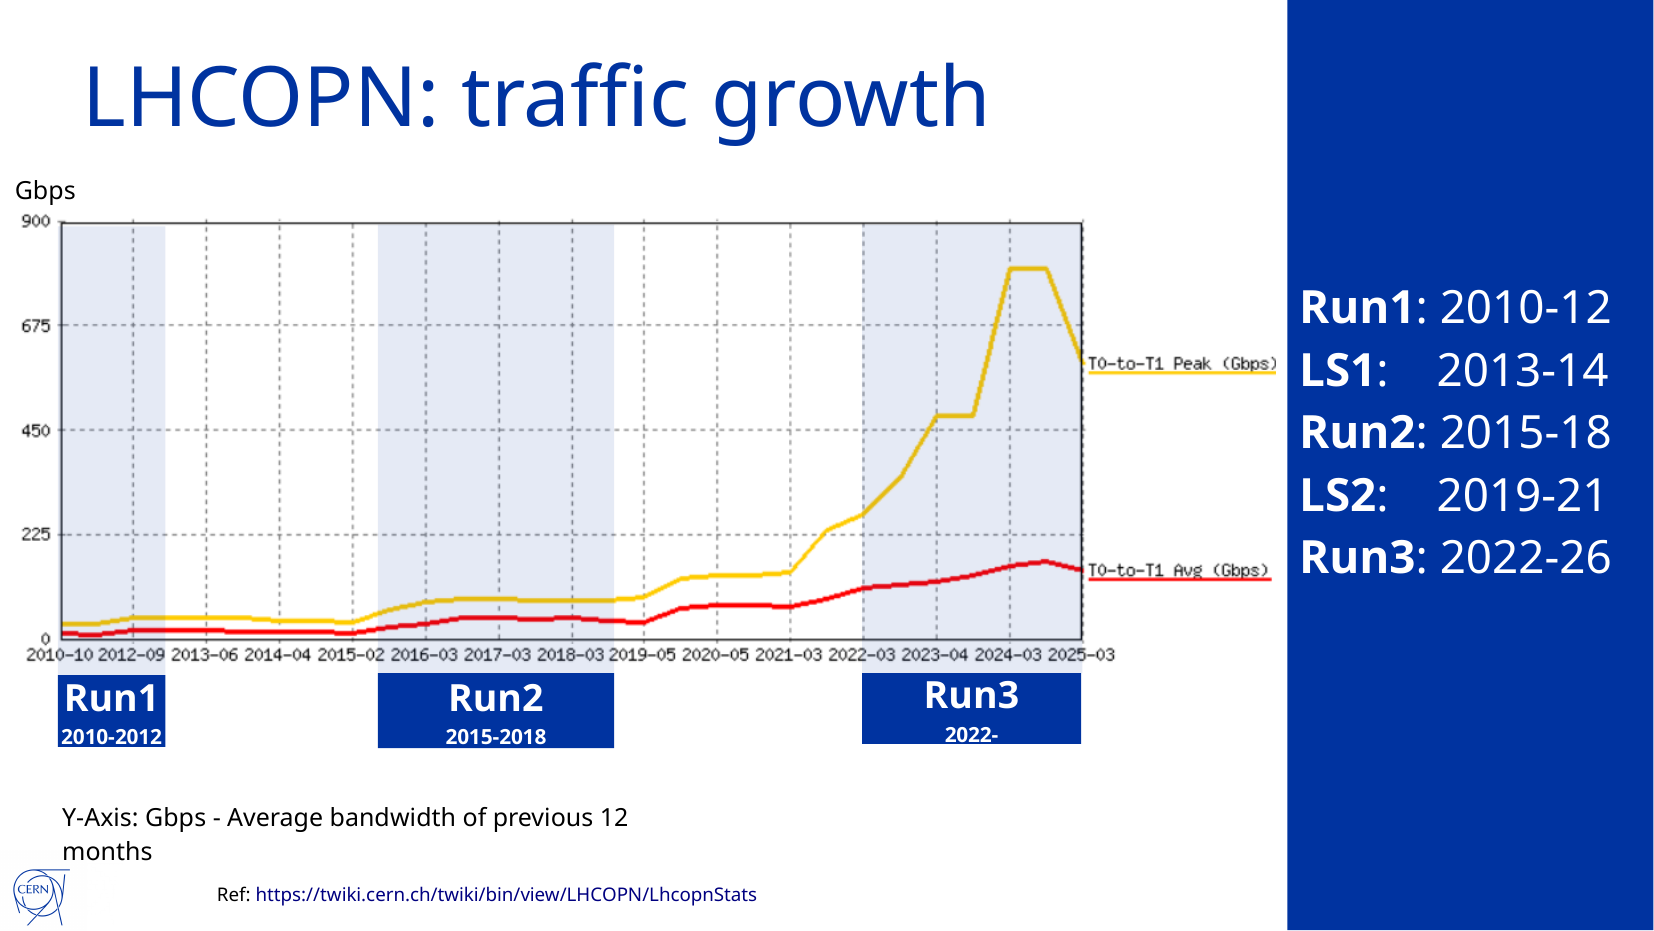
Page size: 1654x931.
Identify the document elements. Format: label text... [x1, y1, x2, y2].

text_box Ref: https://twiki.cern.ch/twiki/bin/view/LHCOPN/LhcopnStats [202, 873, 1287, 931]
text_box [57, 226, 166, 676]
title LHCOPN: traffic growth [82, 37, 1287, 193]
text_box [862, 224, 1083, 674]
text_box Run2 2015-2018 [377, 674, 615, 749]
text_box Run3 2022- [862, 674, 1082, 744]
picture [11, 203, 1276, 674]
list Run1: 2010-12 LS1: 2013-14 Run2: 2015-18 LS2: 2019-21 Run3: 2022-26 [1287, 0, 1654, 931]
text_box [377, 224, 615, 674]
text_box Run1 2010-2012 [57, 676, 166, 747]
text_box Y-Axis: Gbps - Average bandwidth of previous 12 months [47, 792, 709, 839]
picture [0, 850, 127, 931]
text_box Gbps [0, 165, 95, 212]
